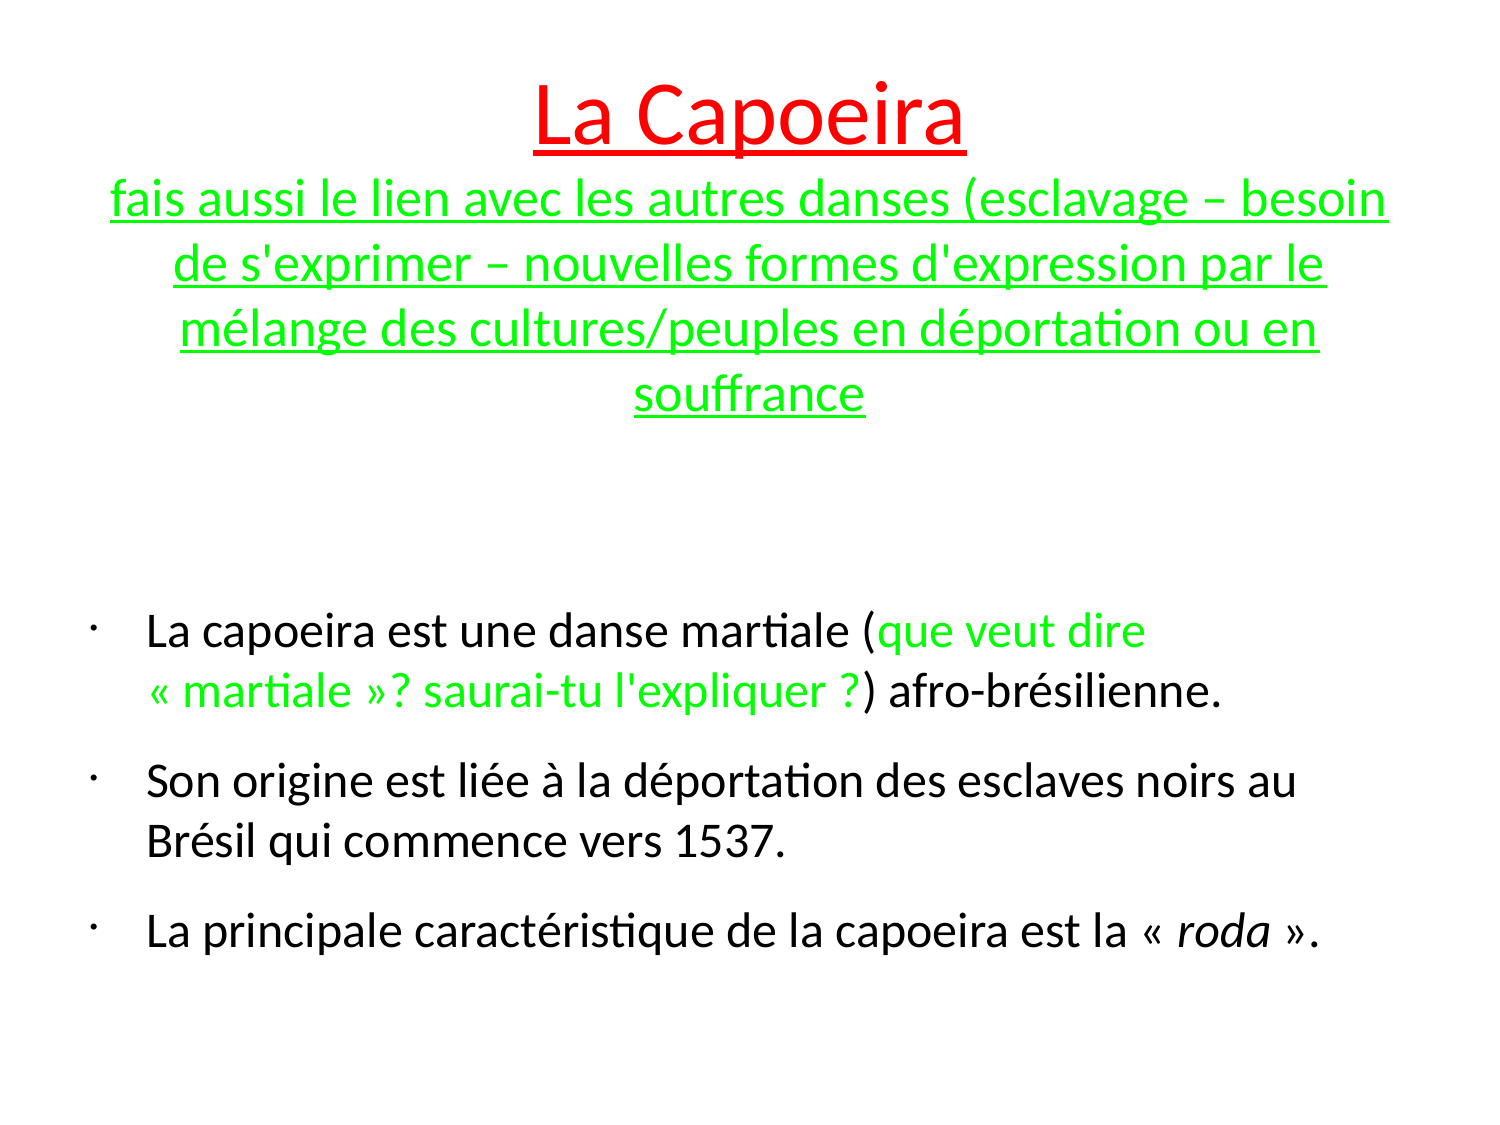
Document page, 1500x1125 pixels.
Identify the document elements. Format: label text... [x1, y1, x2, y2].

title La Capoeira fais aussi le lien avec les autres danses (esclavage – besoin de s'exprimer – nouvelles formes d'expression par le mélange des cultures/peuples en déportation ou en souffrance [75, 45, 1425, 532]
list La capoeira est une danse martiale (que veut dire « martiale »? saurai-tu l'expliquer ?) afro-brésilienne. Son origine est liée à la déportation des esclaves noirs au Brésil qui commence vers 1537. La principale caractéristique de la capoeira est la « roda ». [75, 590, 1425, 1005]
